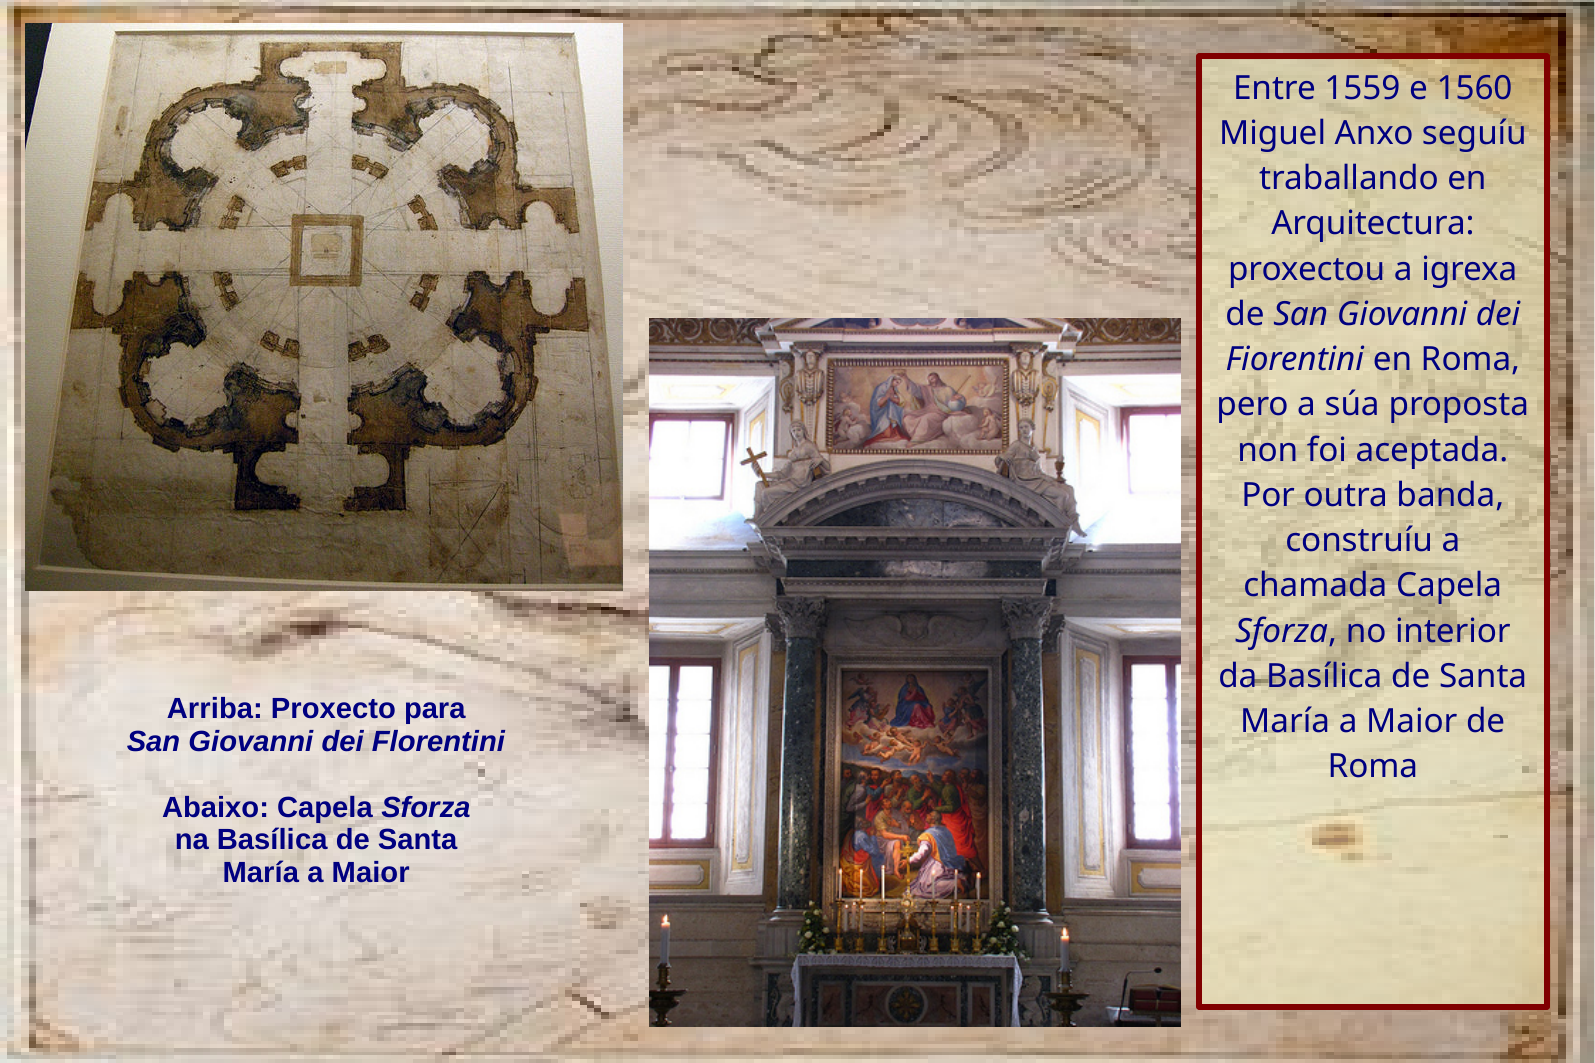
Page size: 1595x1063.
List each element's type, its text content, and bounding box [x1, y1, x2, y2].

picture [0, 0, 1595, 1063]
text_box Arriba: Proxecto para San Giovanni dei Florentini Abaixo: Capela Sforza na Basílica de Santa María a Maior [112, 685, 521, 930]
text_box Entre 1559 e 1560 Miguel Anxo seguíu traballando en Arquitectura: proxectou a igrexa de San Giovanni dei Fiorentini en Roma, pero a súa proposta non foi aceptada. Por outra banda, construíu a chamada Capela Sforza, no interior da Basílica de Santa María a Maior de Roma [1198, 56, 1548, 1007]
